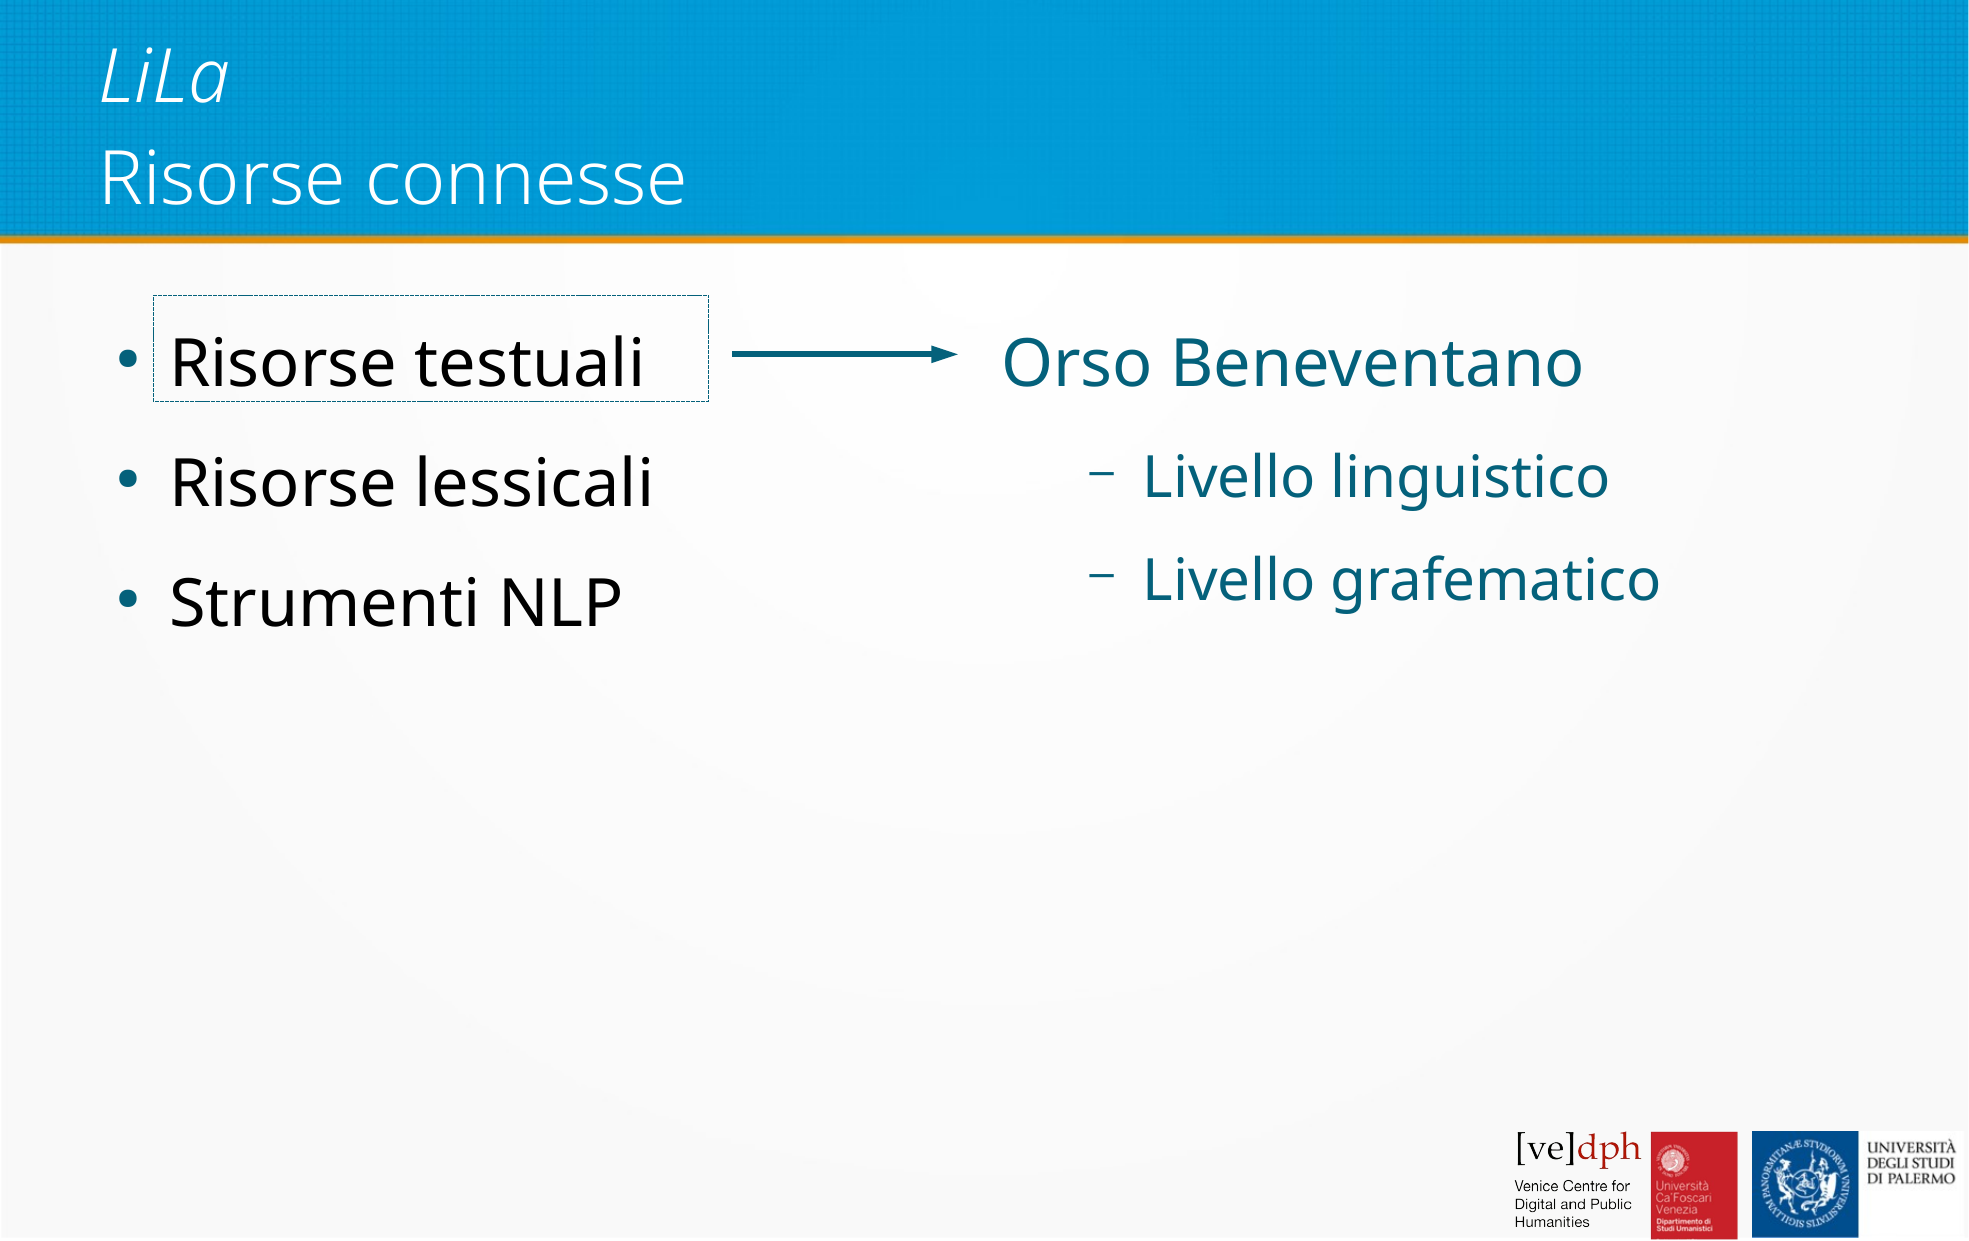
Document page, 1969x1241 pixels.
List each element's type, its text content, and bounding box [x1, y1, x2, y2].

list Risorse testuali Risorse lessicali Strumenti NLP [98, 315, 958, 1081]
picture [0, 233, 1969, 1241]
title LiLa Risorse connesse [98, 19, 1870, 227]
list Orso Beneventano Livello linguistico Livello grafematico [1001, 315, 1861, 1081]
